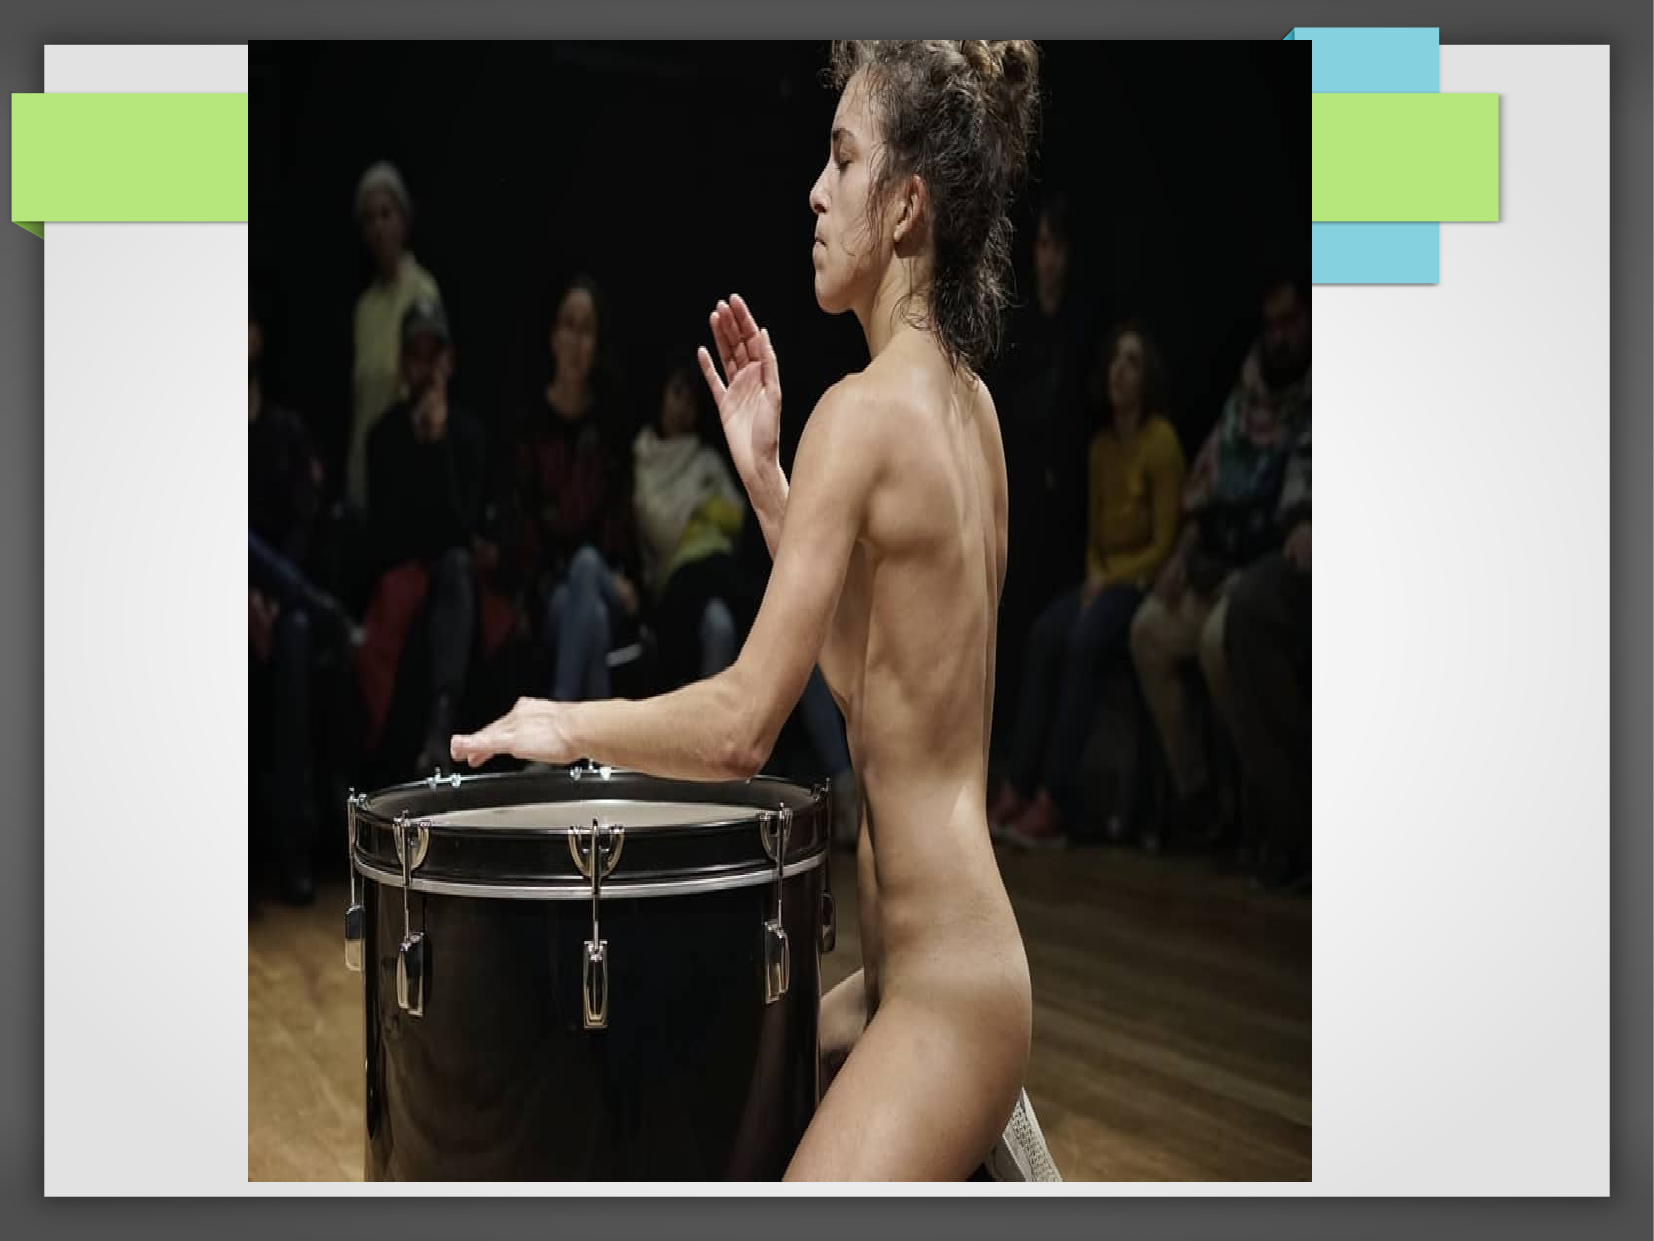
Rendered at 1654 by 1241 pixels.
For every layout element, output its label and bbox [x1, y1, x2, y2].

picture [248, 40, 1312, 1182]
